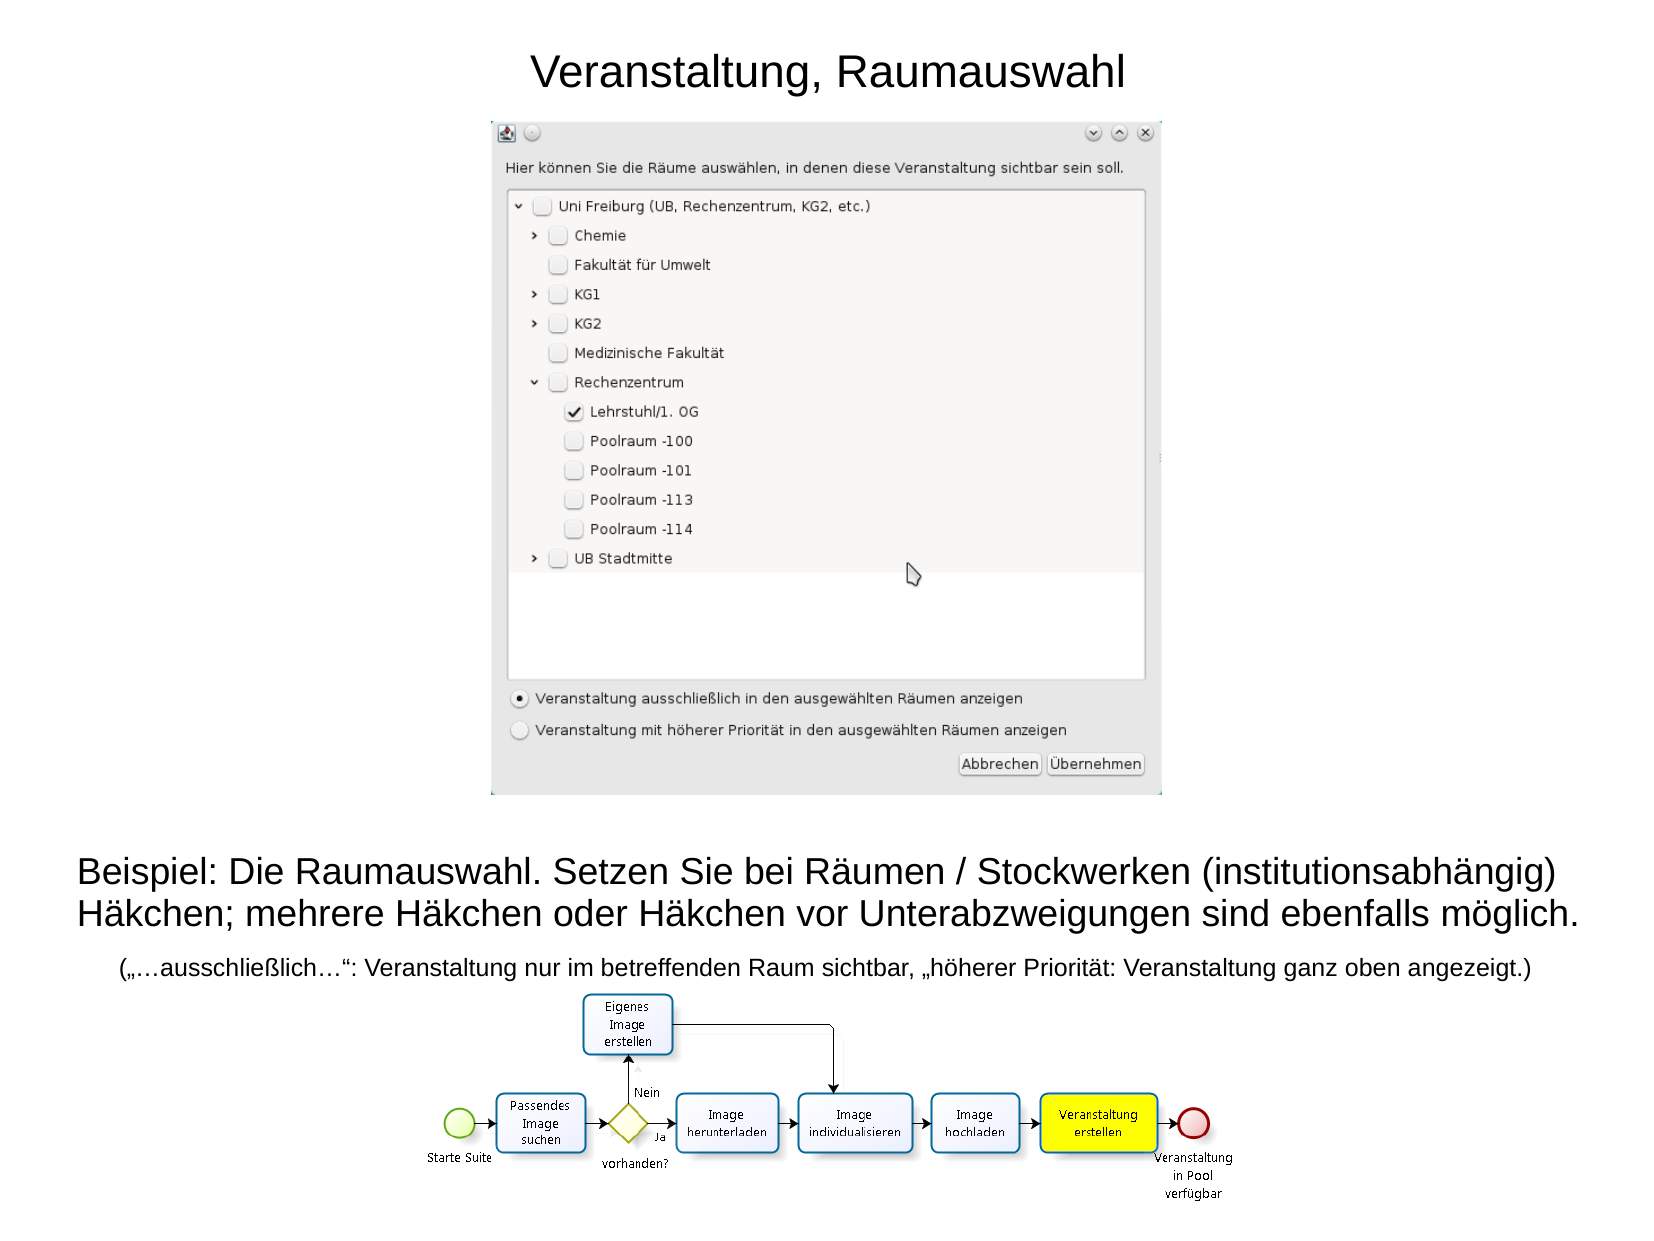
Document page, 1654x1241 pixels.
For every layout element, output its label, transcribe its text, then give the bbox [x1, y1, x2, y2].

text_box Beispiel: Die Raumauswahl. Setzen Sie bei Räumen / Stockwerken (institutionsabhängig) Häkchen; mehrere Häkchen oder Häkchen vor Unterabzweigungen sind ebenfalls möglich. („…ausschließlich…“: Veranstaltung nur im betreffenden Raum sichtbar, „höherer Priorität: Veranstaltung ganz oben angezeigt.) [62, 843, 1599, 1027]
title Veranstaltung, Raumauswahl [84, 19, 1573, 125]
picture [413, 1027, 1241, 1215]
picture [491, 121, 1162, 795]
picture [585, 1027, 671, 1053]
